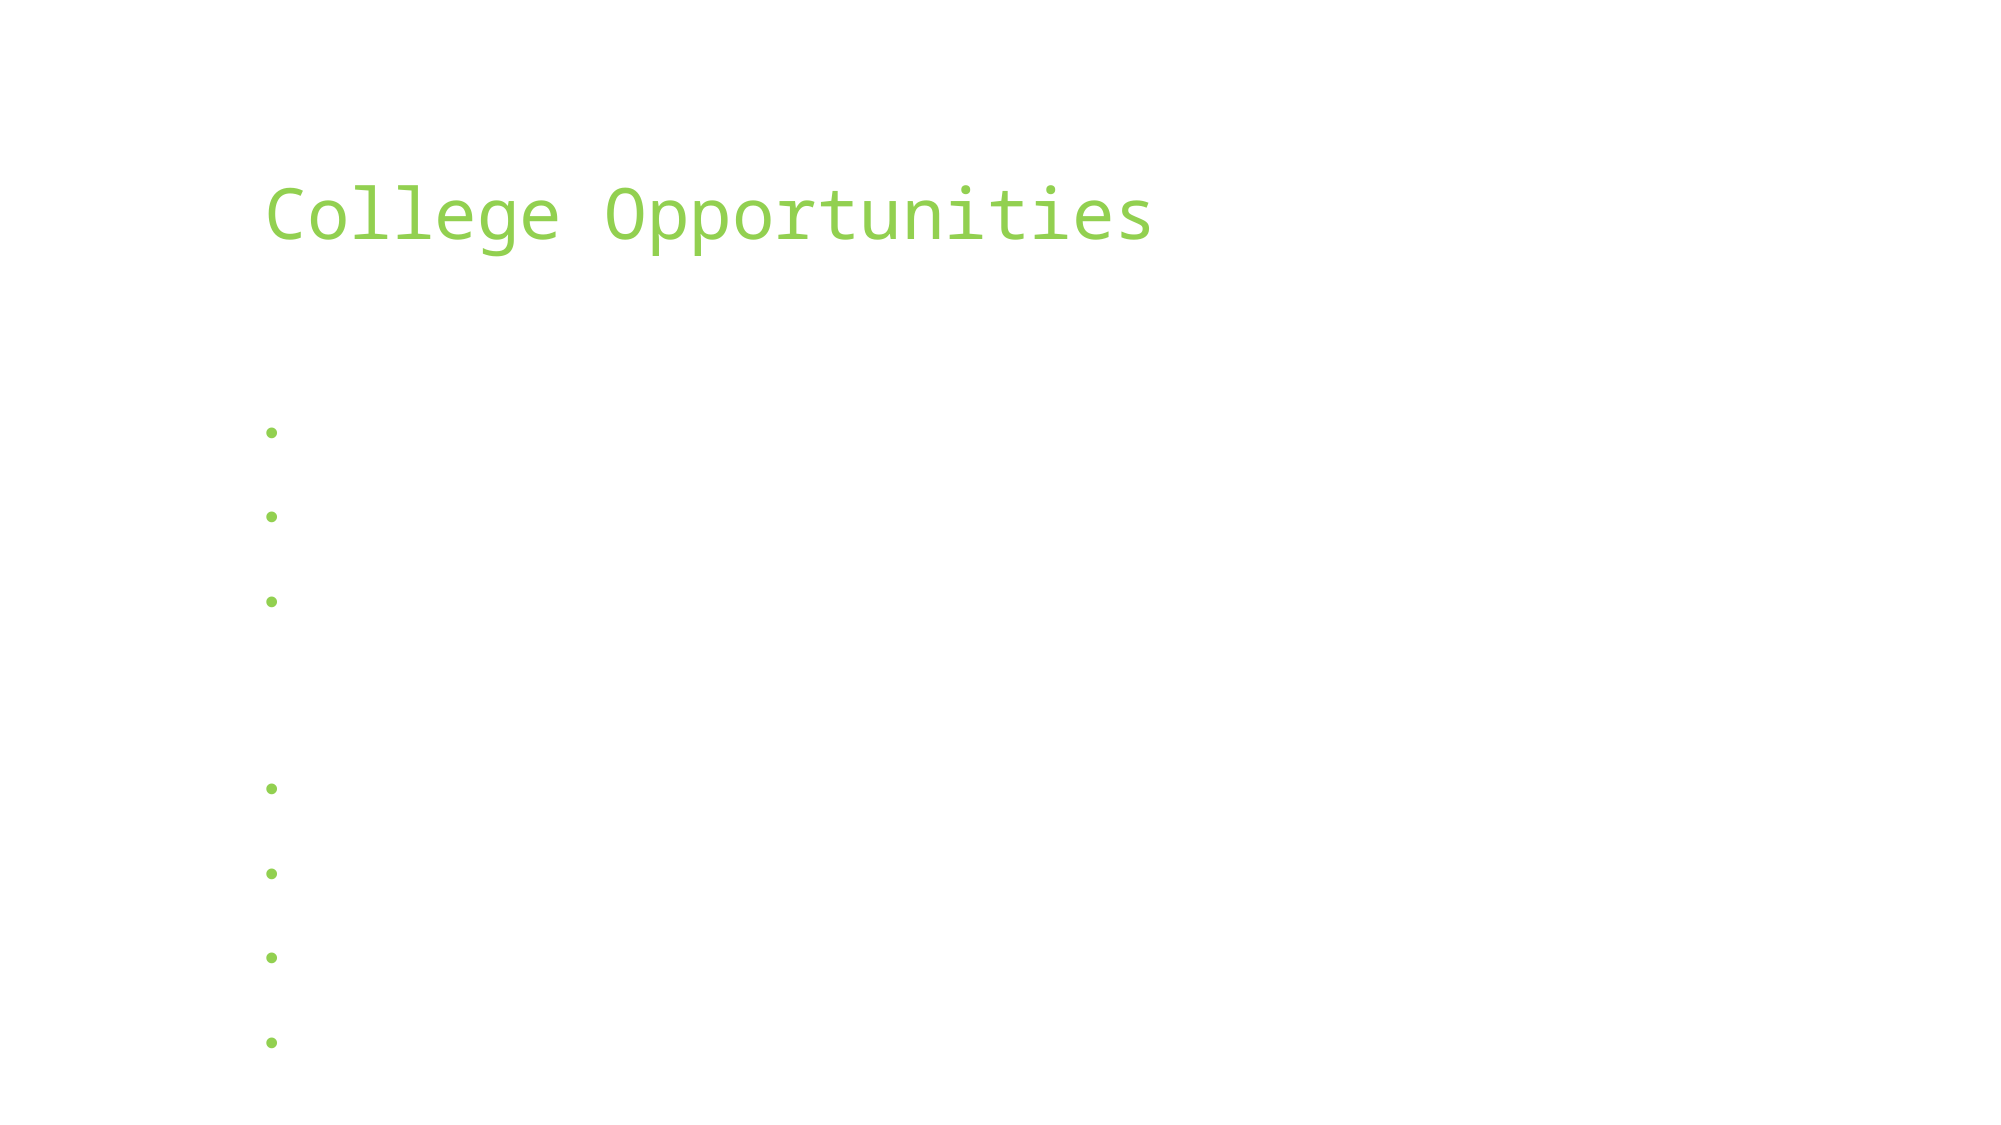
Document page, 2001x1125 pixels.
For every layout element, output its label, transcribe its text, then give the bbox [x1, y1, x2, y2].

list Borders College Courses Business Administration and Information Technology - An Introduction FT Digital Media Computing - NC FT Interactive Media - HNC FT Edinburgh College Courses – some of the many are shown below BEng (Hons) Computer Security & Forensics (incorporating HND Networking) HND Computer Games Development HND Interactive Media (Web Development) [249, 299, 1750, 1000]
title College Opportunities [249, 75, 1750, 263]
